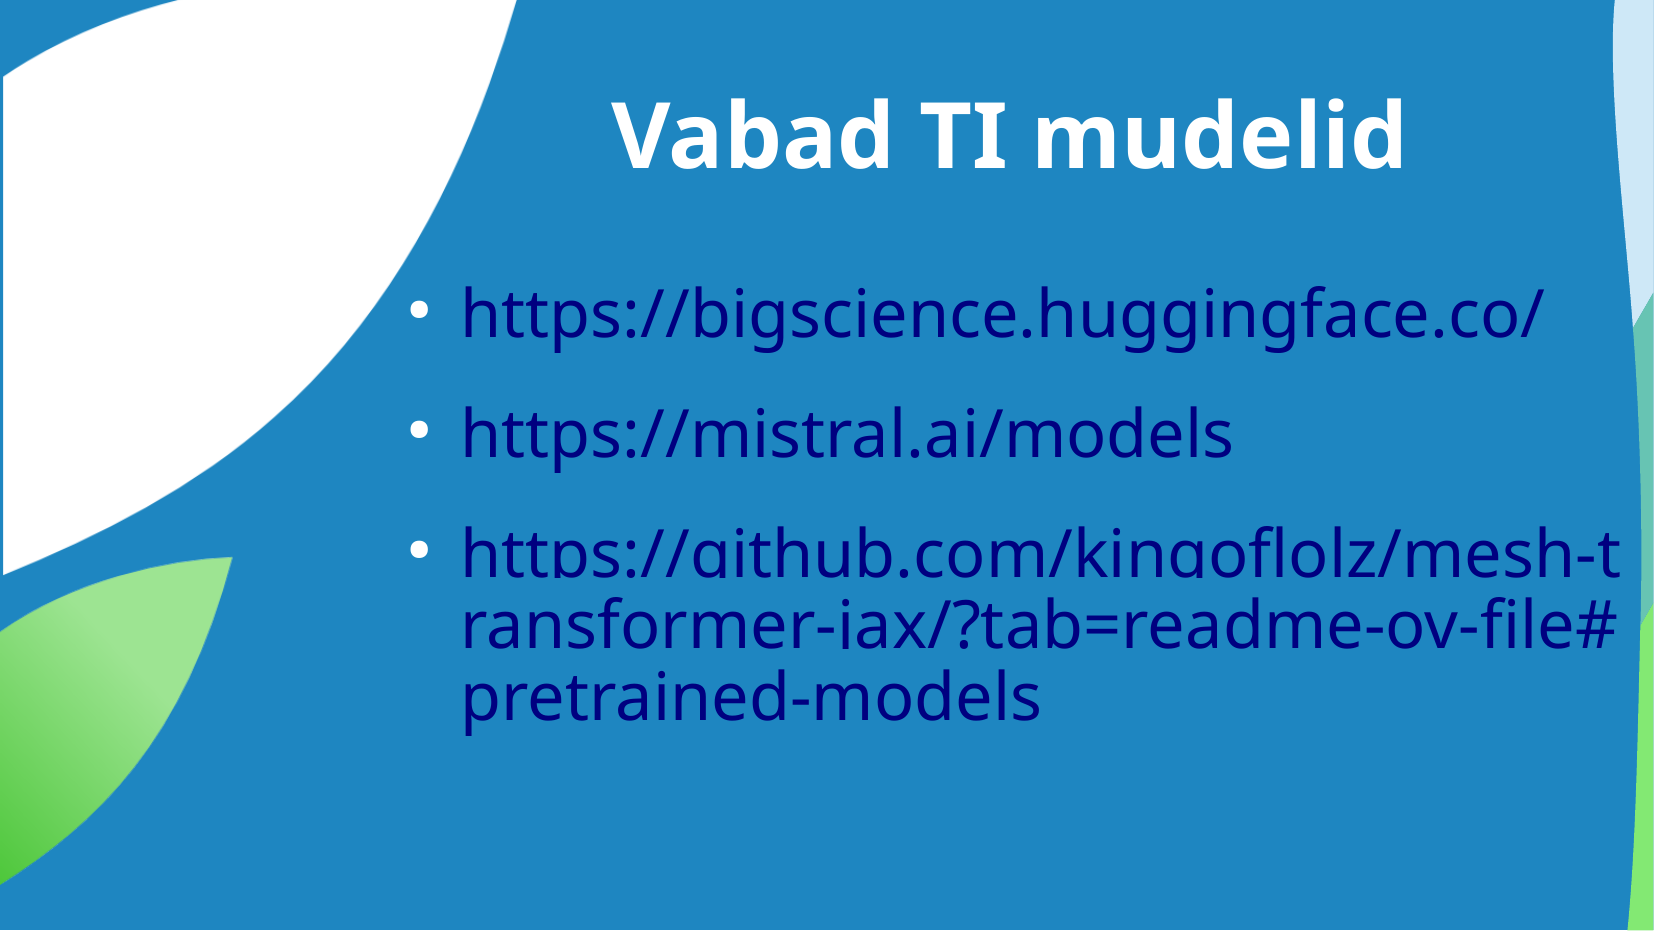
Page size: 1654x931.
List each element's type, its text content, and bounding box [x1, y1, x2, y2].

picture [0, 0, 517, 885]
title Vabad TI mudelid [383, 59, 1636, 207]
list https://bigscience.huggingface.co/ https://mistral.ai/models https://github.com/kingoflolz/mesh-transformer-jax/?tab=readme-ov-file#pretrained-models [389, 265, 1636, 827]
